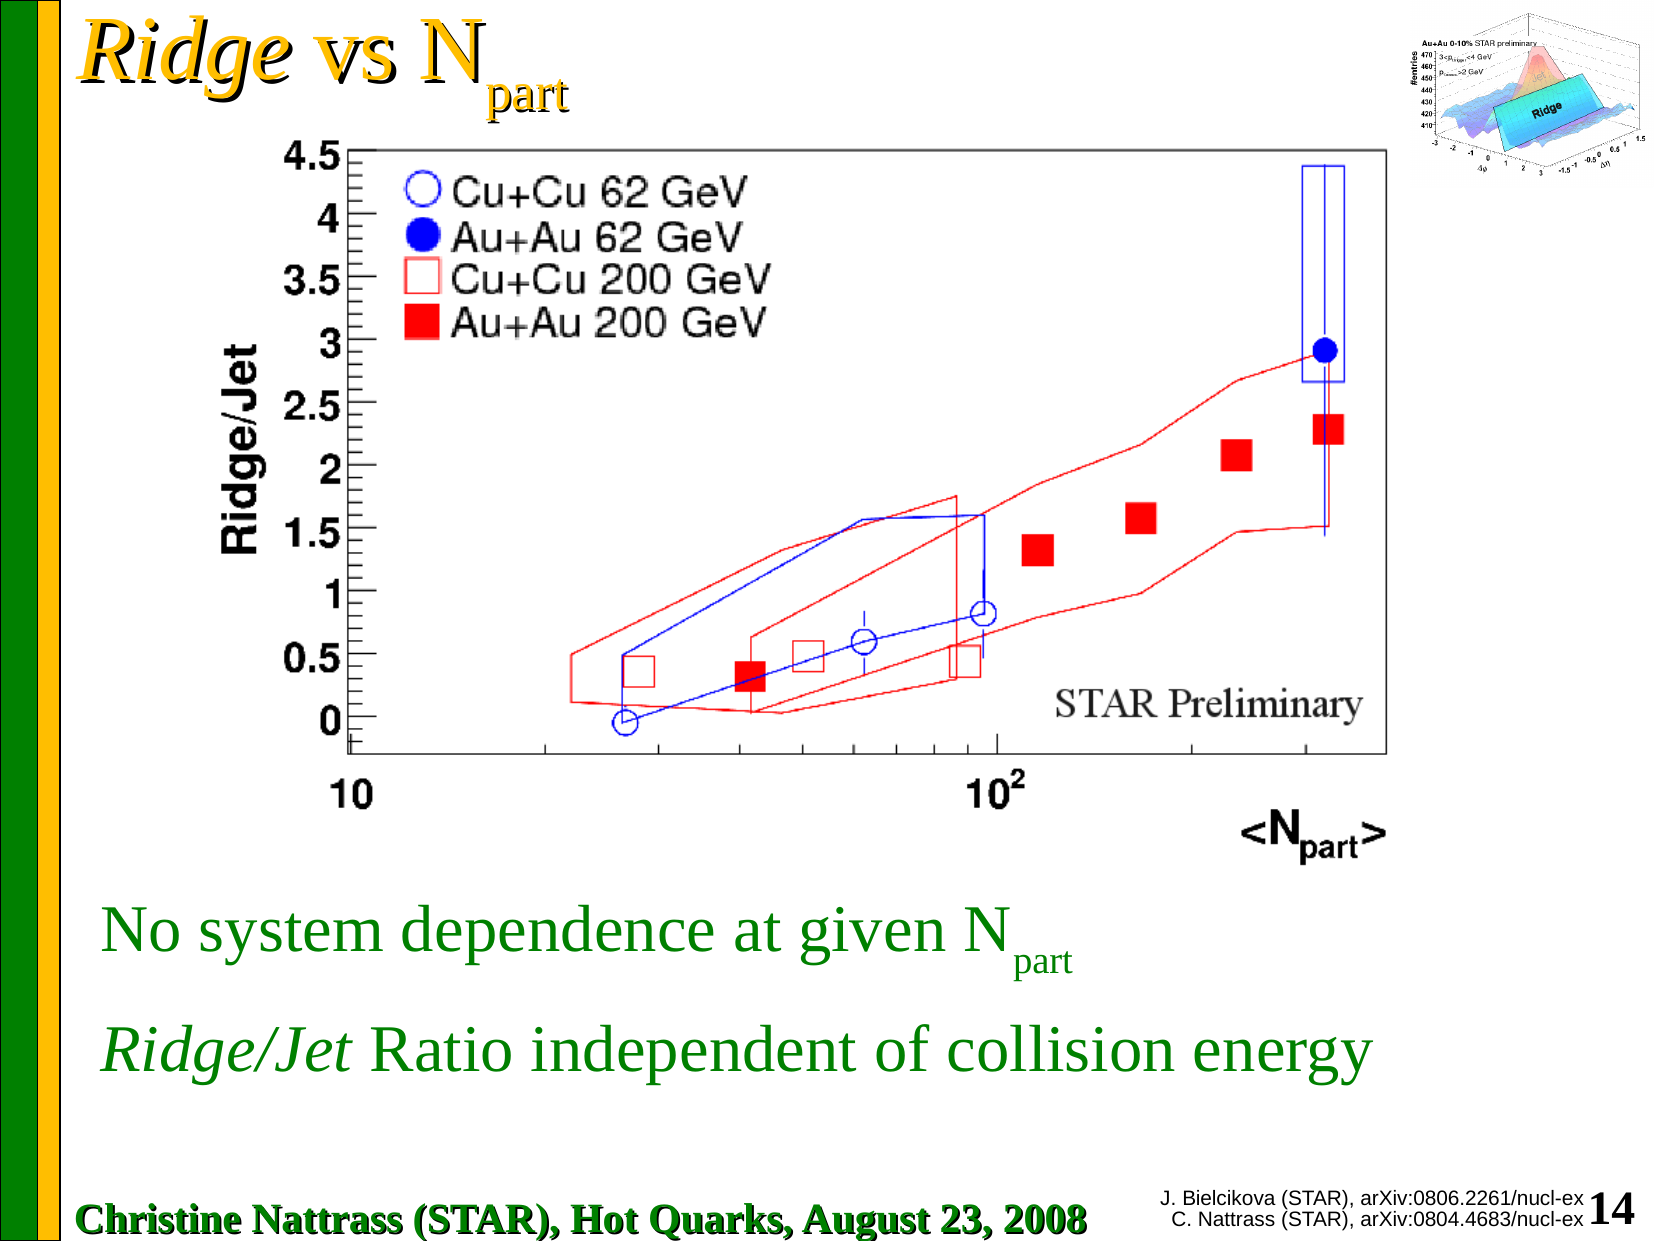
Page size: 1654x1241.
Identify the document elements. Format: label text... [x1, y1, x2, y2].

text_box 14 [1537, 1174, 1651, 1241]
list No system dependence at given Npart Ridge/Jet Ratio independent of collision energy [82, 892, 1571, 1193]
picture [1410, 0, 1654, 188]
text_box J. Bielcikova (STAR), arXiv:0806.2261/nucl-ex C. Nattrass (STAR), arXiv:0804.4683/nucl-ex [1083, 1180, 1537, 1241]
title Ridge vs Npart [76, 0, 1410, 122]
picture [206, 135, 1390, 875]
